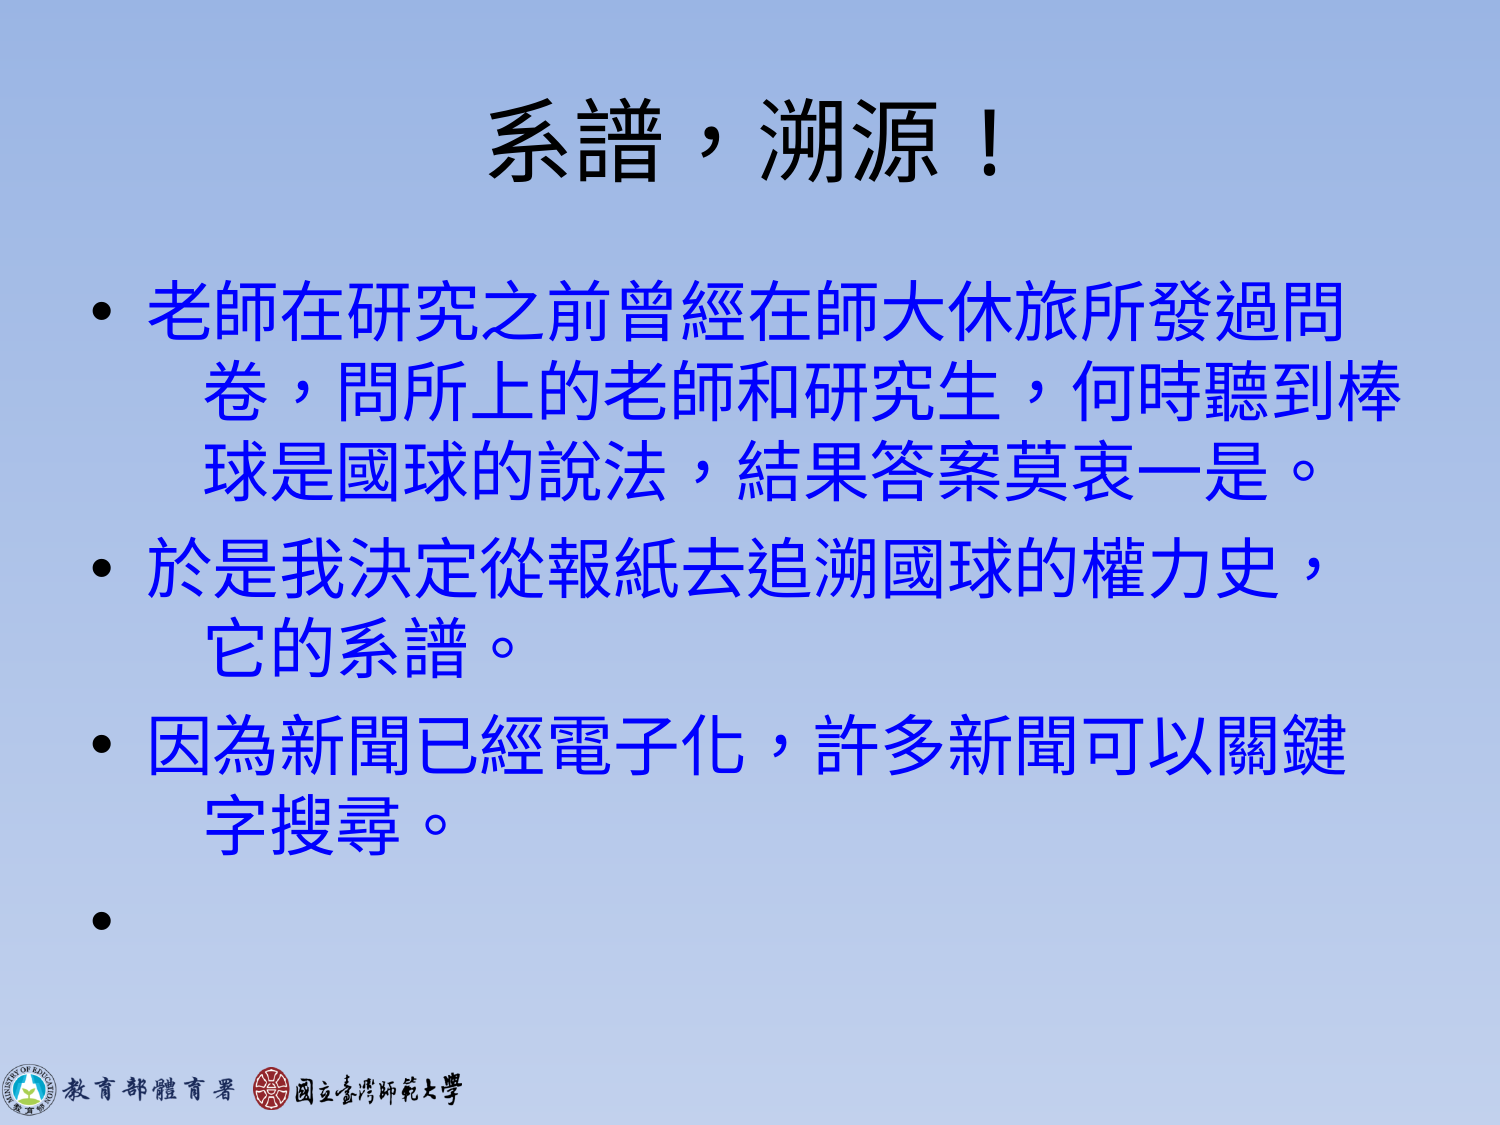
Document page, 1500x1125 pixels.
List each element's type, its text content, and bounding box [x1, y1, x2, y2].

list 老師在研究之前曾經在師大休旅所發過問卷，問所上的老師和研究生，何時聽到棒球是國球的說法，結果答案莫衷一是。 於是我決定從報紙去追溯國球的權力史，它的系譜。 因為新聞已經電子化，許多新聞可以關鍵字搜尋。 [75, 262, 1426, 1005]
title 系譜，溯源! [75, 45, 1426, 233]
